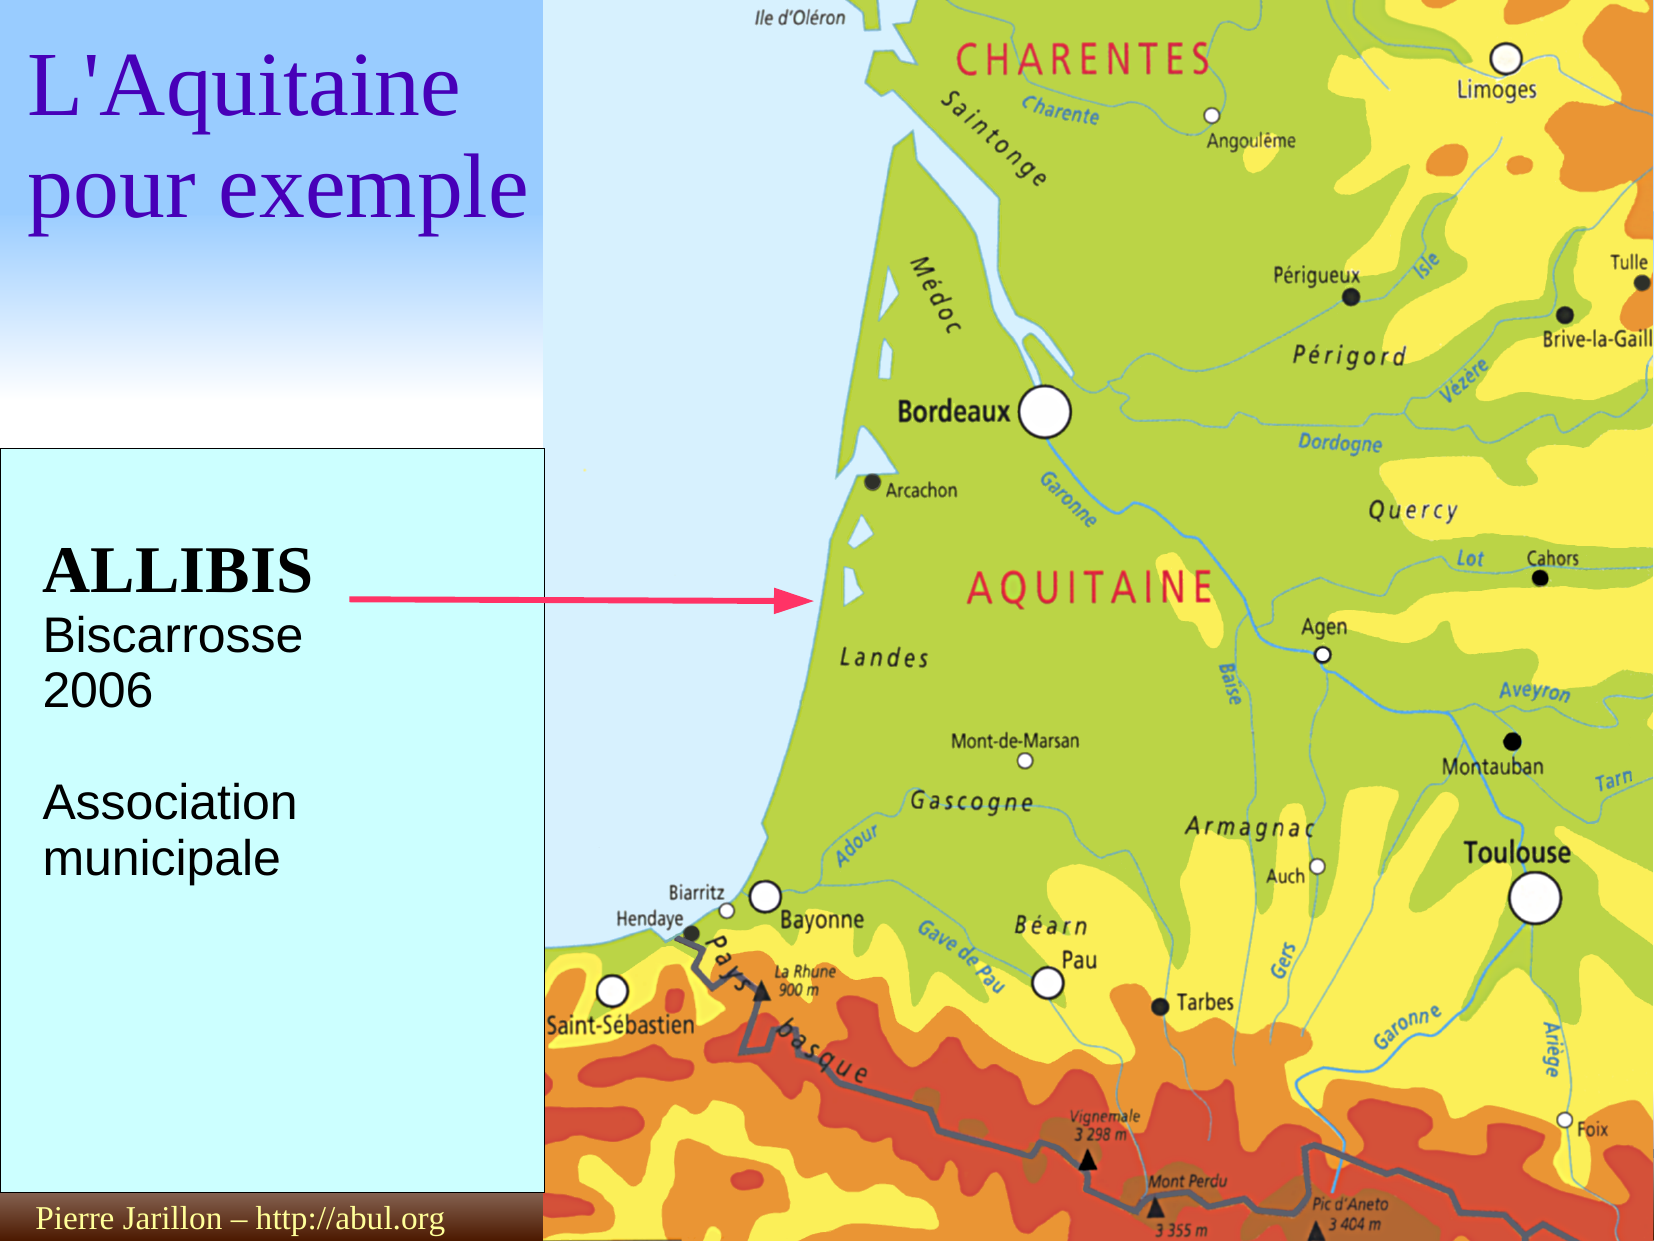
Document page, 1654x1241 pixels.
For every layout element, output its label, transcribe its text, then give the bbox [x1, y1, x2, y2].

text_box [0, 448, 545, 1193]
text_box [308, 386, 314, 442]
text_box ALLIBIS Biscarrosse 2006 Association municipale [42, 532, 508, 1117]
picture [543, 0, 1653, 1241]
title L'Aquitaine pour exemple [27, 33, 1440, 237]
